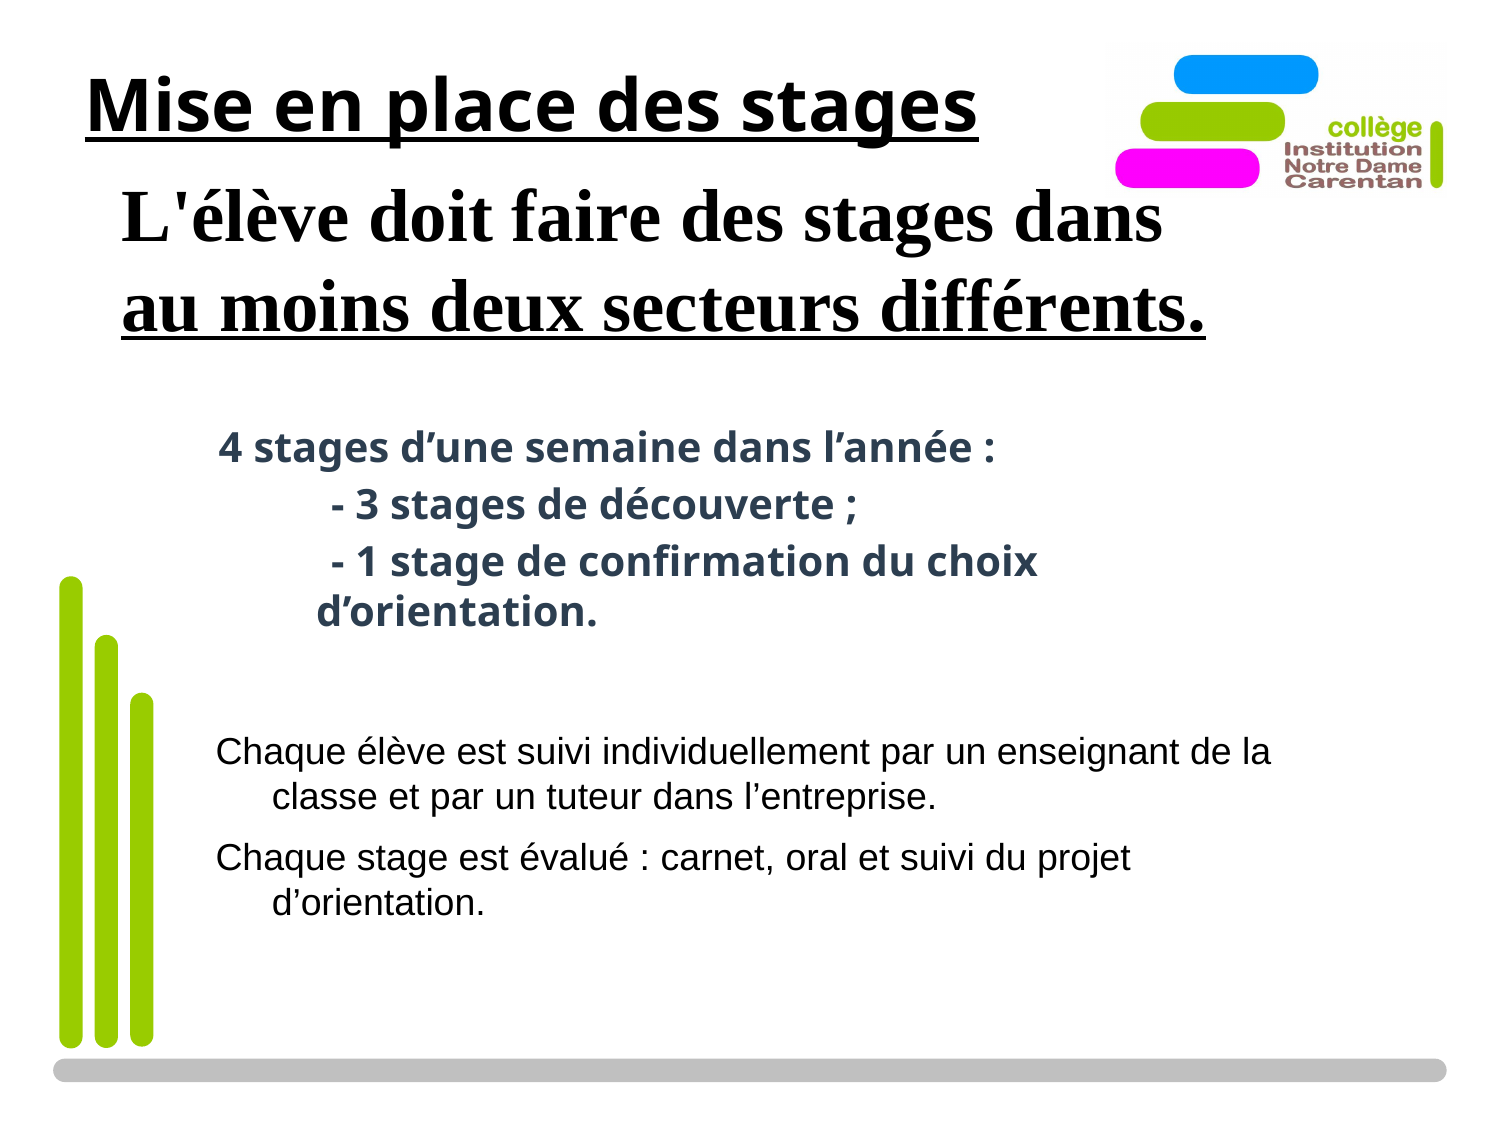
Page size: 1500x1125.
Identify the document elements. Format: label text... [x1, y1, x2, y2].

text_box L'élève doit faire des stages dans au moins deux secteurs différents. [106, 68, 1252, 355]
text_box [59, 576, 83, 1049]
text_box [130, 692, 154, 1047]
text_box 4 stages d’une semaine dans l’année : - 3 stages de découverte ; - 1 stage de confirmation du choix d’orientation. [188, 413, 1264, 650]
text_box Mise en place des stages [69, 50, 1052, 154]
text_box [53, 1058, 1447, 1083]
text_box Chaque élève est suivi individuellement par un enseignant de la classe et par un tuteur dans l’entreprise. Chaque stage est évalué : carnet, oral et suivi du projet d’orientation. [200, 719, 1347, 993]
picture [1105, 42, 1447, 198]
text_box [94, 634, 118, 1048]
text_box [283, 278, 1453, 367]
